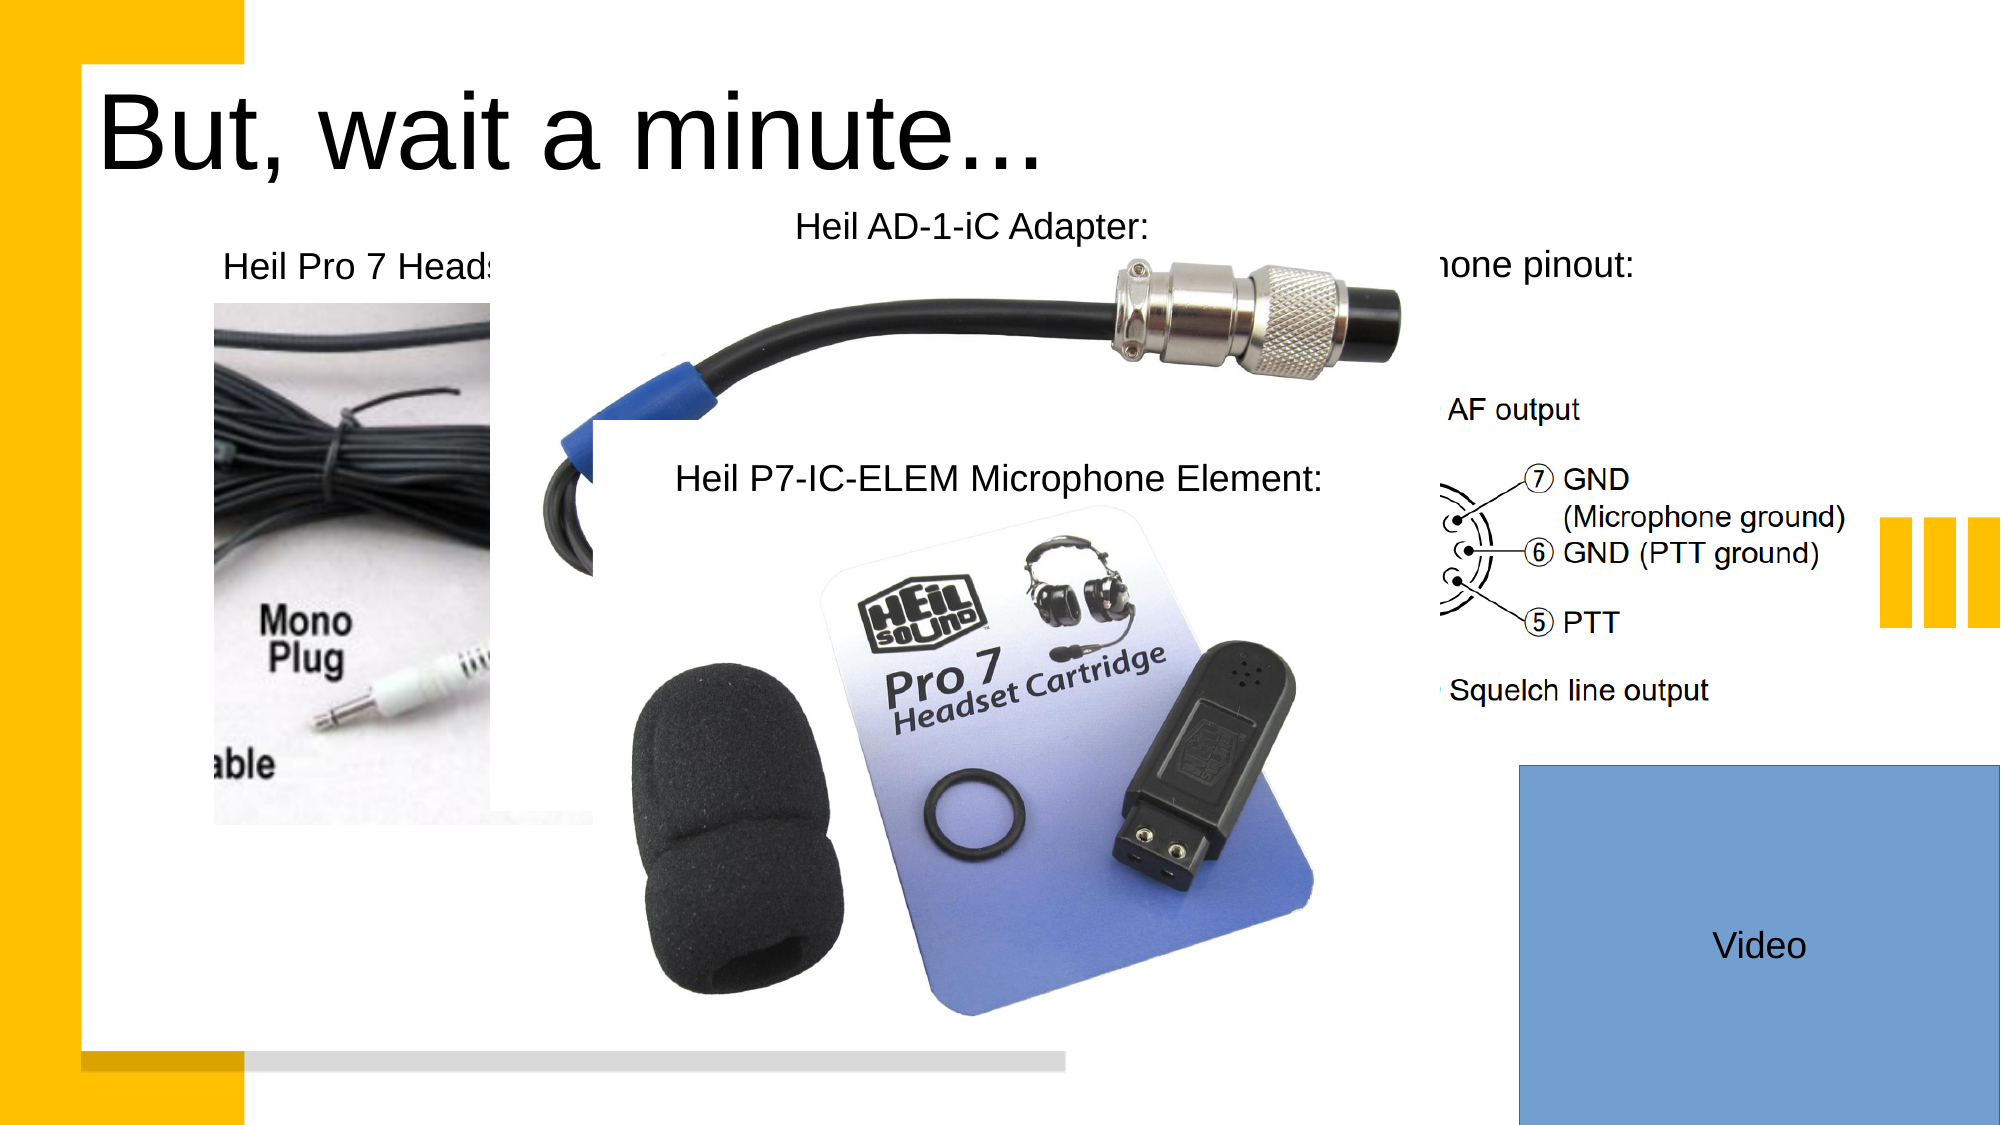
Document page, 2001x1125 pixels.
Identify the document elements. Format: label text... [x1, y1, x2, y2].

text_box Heil P7-IC-ELEM Microphone Element: [660, 450, 1339, 507]
text_box [0, 0, 2000, 1125]
text_box Icom IC-7300 Microphone pinout: [1165, 236, 1651, 294]
text_box Heil AD-1-iC Adapter: [780, 198, 1165, 255]
text_box Heil Pro 7 Headset: [207, 238, 563, 296]
picture [214, 240, 1866, 1021]
text_box Video [1519, 765, 2000, 1125]
text_box But, wait a minute... [81, 64, 1921, 201]
